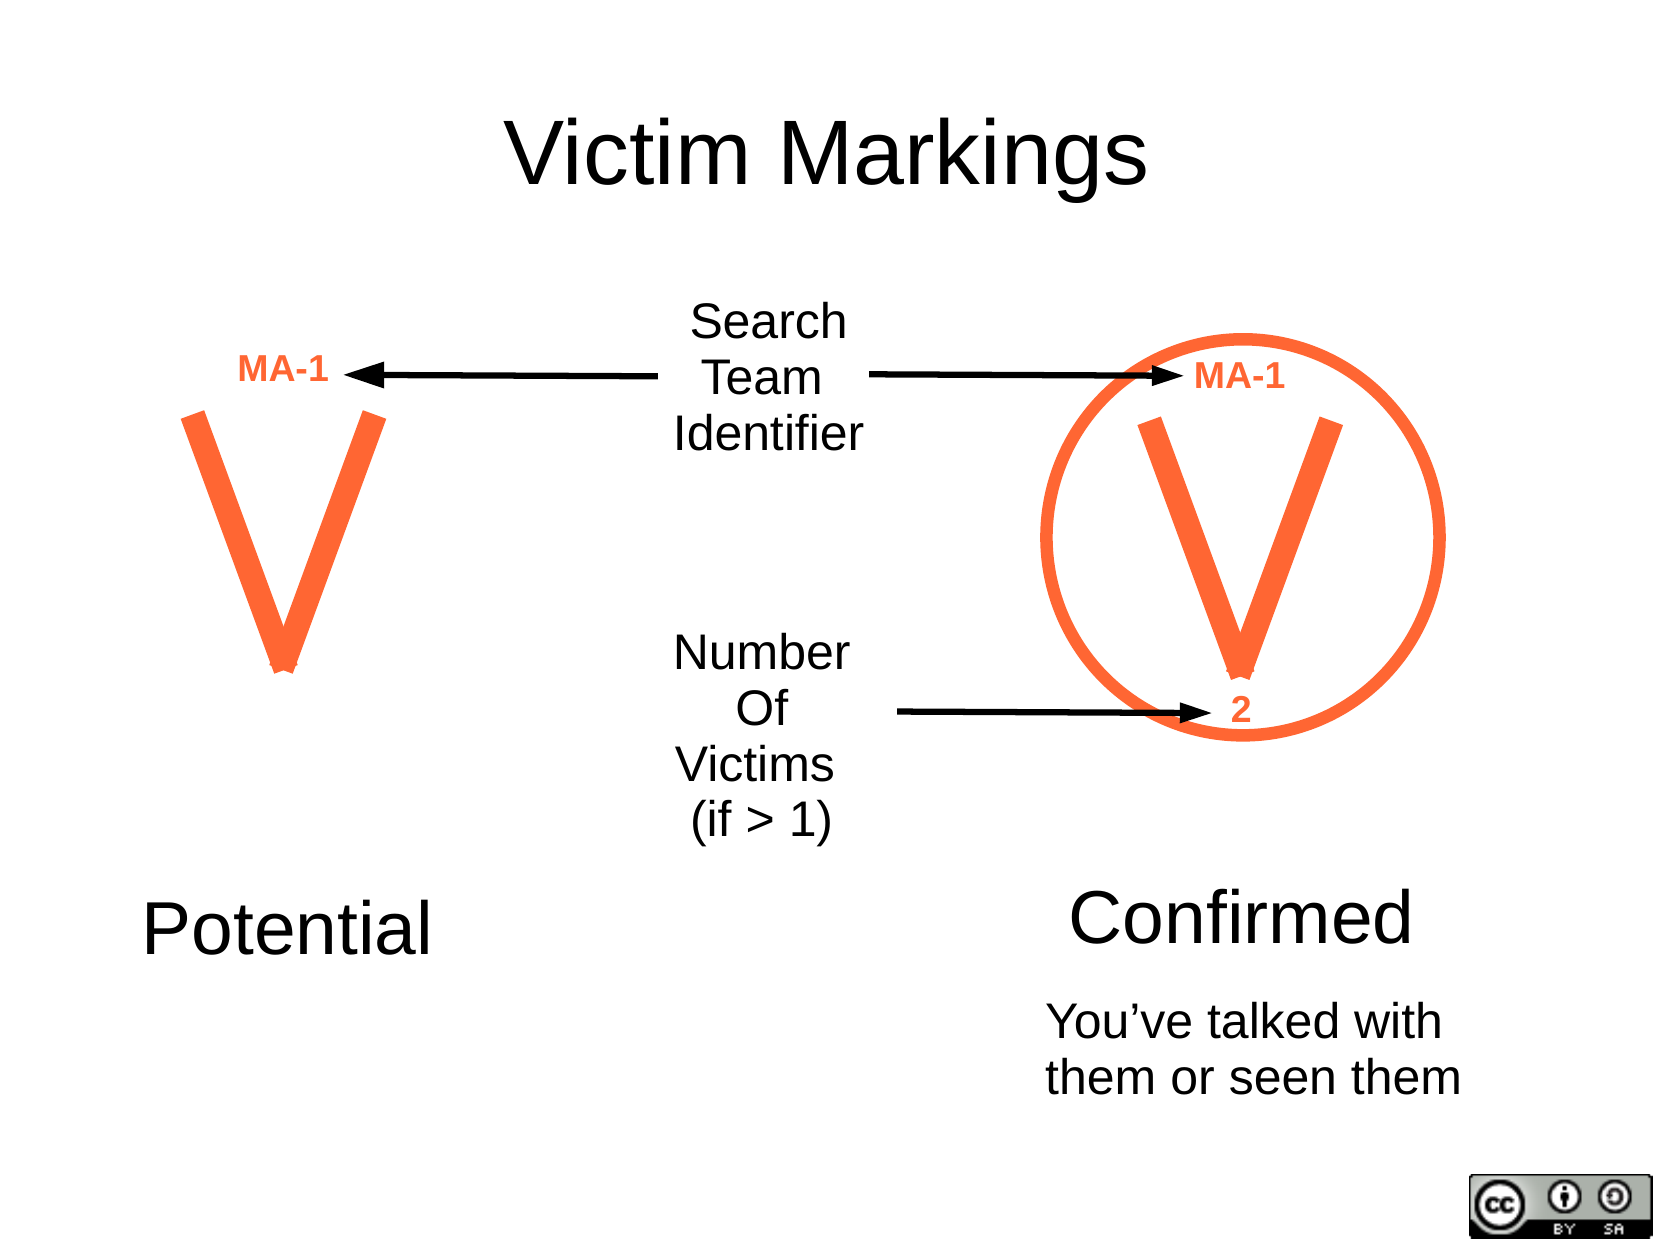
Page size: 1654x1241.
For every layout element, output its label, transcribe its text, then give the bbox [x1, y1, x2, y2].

text_box You’ve talked with them or seen them [1030, 985, 1478, 1113]
picture [1469, 1174, 1653, 1239]
text_box Number Of Victims (if > 1) [658, 617, 866, 855]
text_box MA-1 [222, 340, 351, 398]
text_box Search Team Identifier [658, 286, 880, 469]
text_box MA-1 [1179, 346, 1308, 404]
text_box 2 [1216, 681, 1267, 738]
text_box Potential [126, 879, 449, 979]
text_box Confirmed [1054, 867, 1430, 967]
title Victim Markings [82, 49, 1571, 257]
